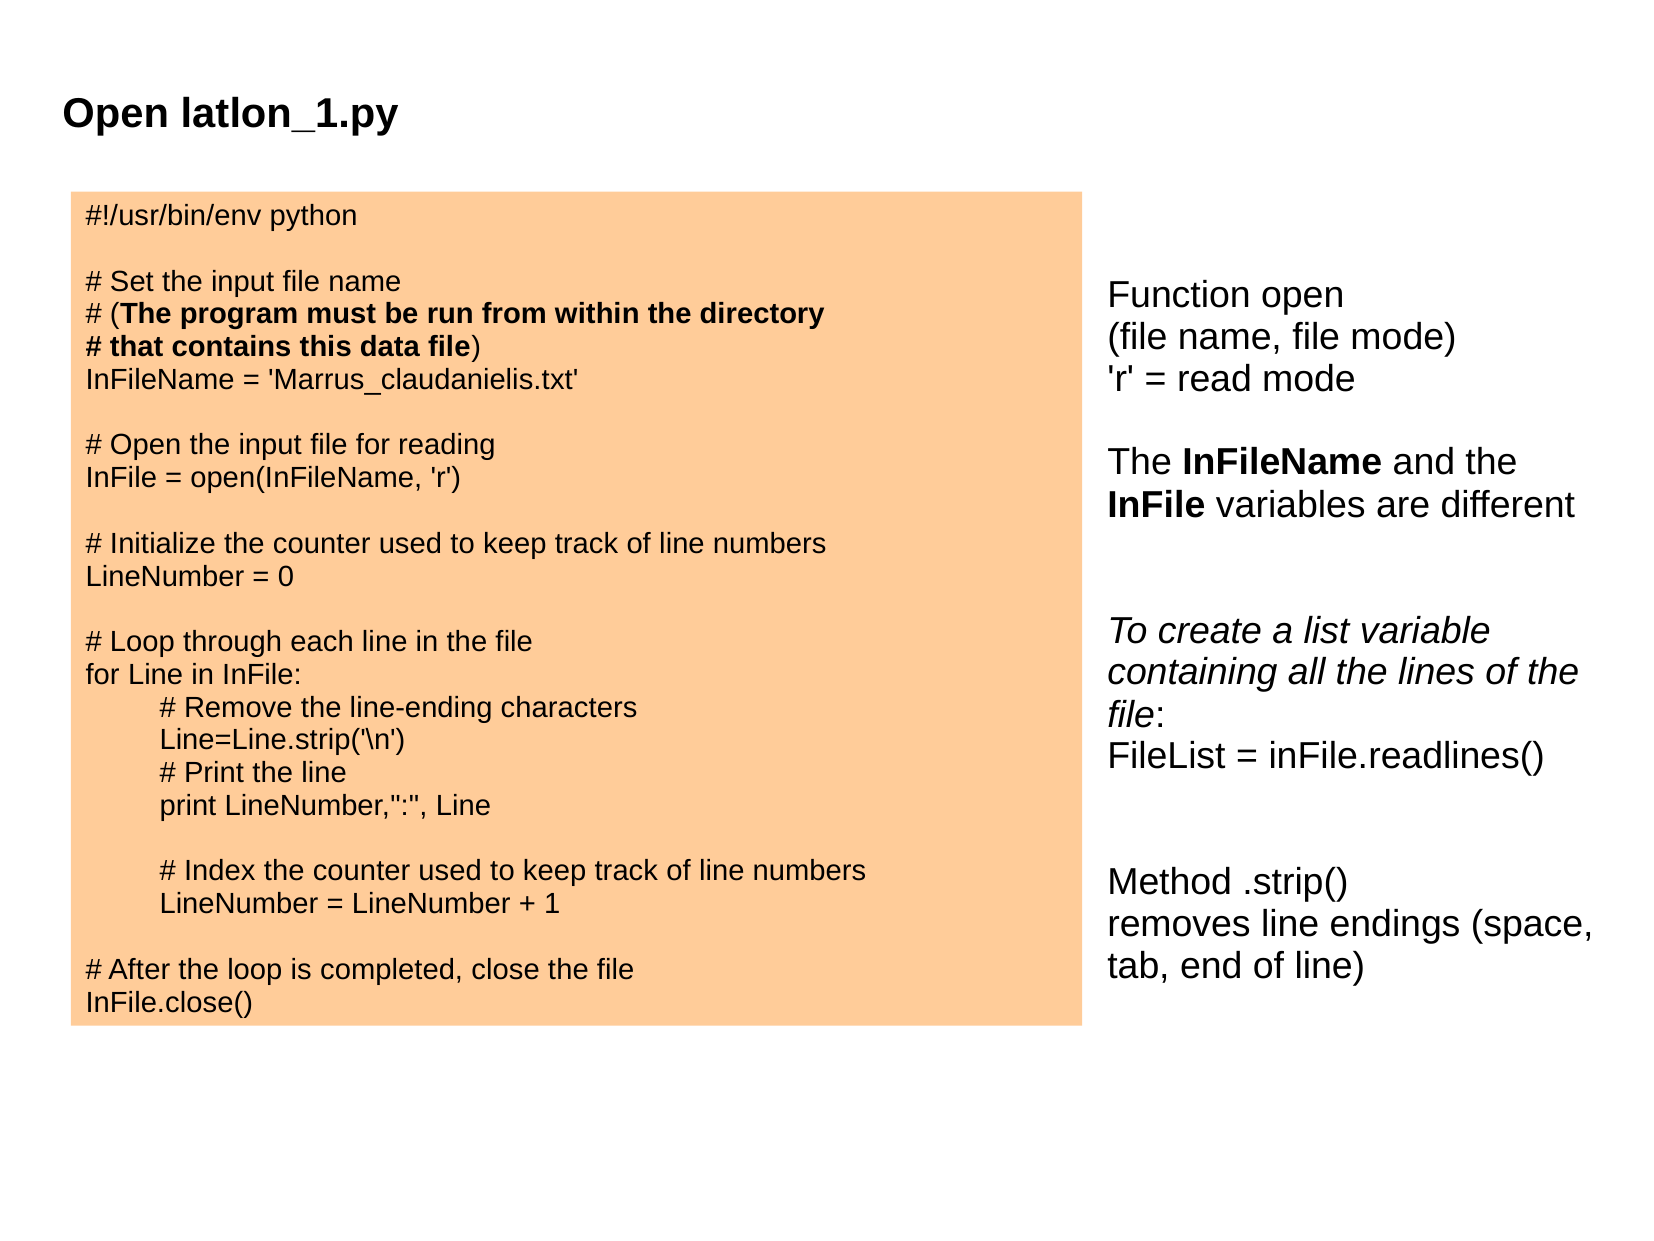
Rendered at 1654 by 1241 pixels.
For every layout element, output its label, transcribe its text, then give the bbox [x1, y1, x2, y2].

text_box Function open (file name, file mode) 'r' = read mode The InFileName and the InFile variables are different To create a list variable containing all the lines of the file: FileList = inFile.readlines() Method .strip() removes line endings (space, tab, end of line) [1092, 265, 1625, 995]
text_box #!/usr/bin/env python # Set the input file name # (The program must be run from within the directory # that contains this data file) InFileName = 'Marrus_claudanielis.txt' # Open the input file for reading InFile = open(InFileName, 'r') # Initialize the counter used to keep track of line numbers LineNumber = 0 # Loop through each line in the file for Line in InFile: # Remove the line-ending characters Line=Line.strip('\n') # Print the line print LineNumber,":", Line # Index the counter used to keep track of line numbers LineNumber = LineNumber + 1 # After the loop is completed, close the file InFile.close() [70, 191, 1083, 1026]
text_box Open latlon_1.py [32, 81, 1418, 190]
